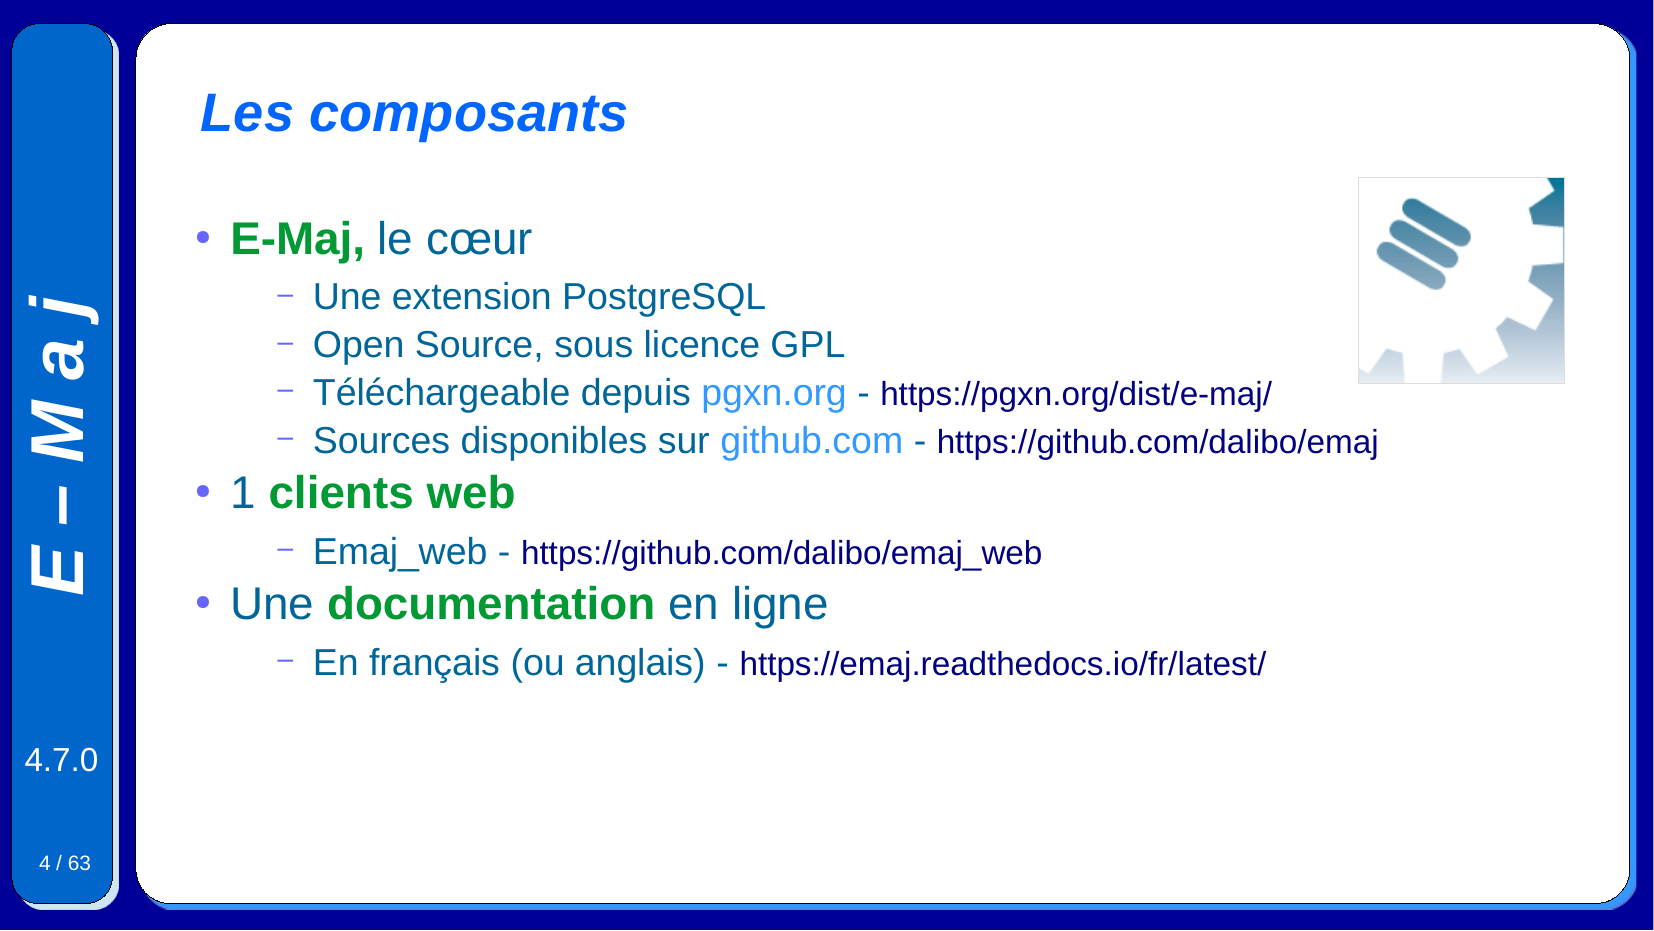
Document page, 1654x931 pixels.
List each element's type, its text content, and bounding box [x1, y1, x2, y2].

picture [1358, 177, 1565, 384]
title Les composants [200, 34, 1575, 191]
list E-Maj, le cœur Une extension PostgreSQL Open Source, sous licence GPL Téléchargeable depuis pgxn.org - https://pgxn.org/dist/e-maj/ Sources disponibles sur github.com - https://github.com/dalibo/emaj 1 clients web Emaj_web - https://github.com/dalibo/emaj_web Une documentation en ligne En français (ou anglais) - https://emaj.readthedocs.io/fr/latest/ [177, 212, 1587, 804]
